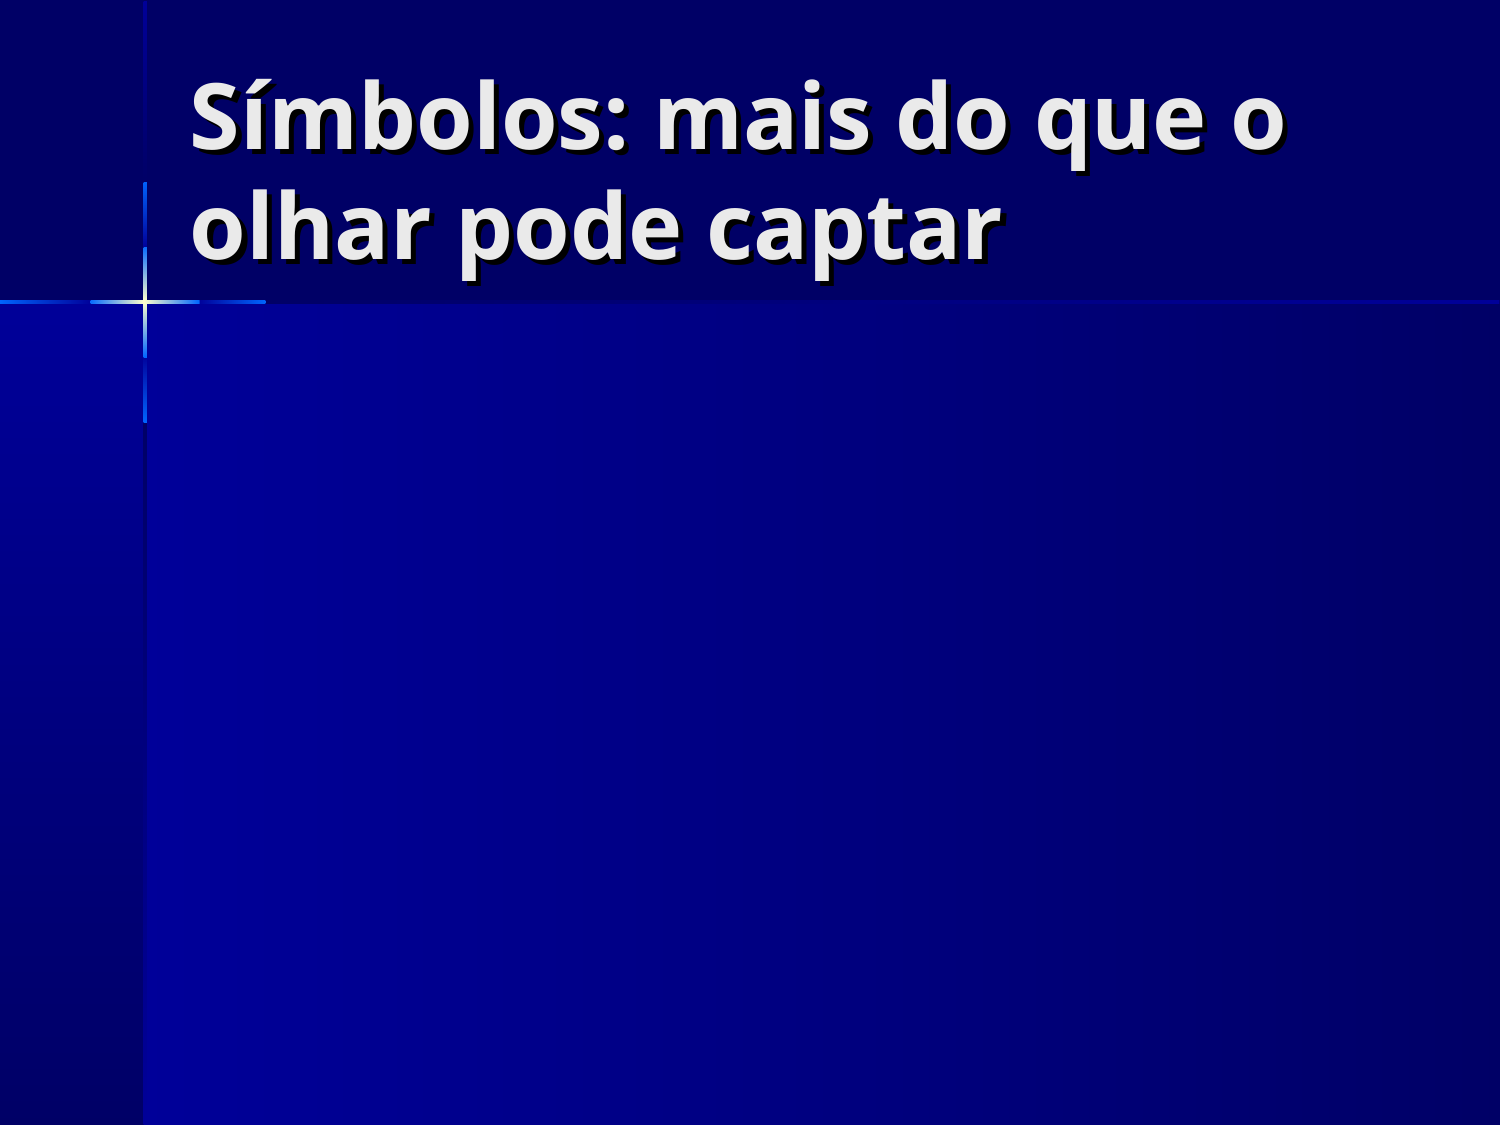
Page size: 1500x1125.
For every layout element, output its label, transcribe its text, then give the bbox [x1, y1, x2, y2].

title Símbolos: mais do que o olhar pode captar [174, 49, 1413, 285]
